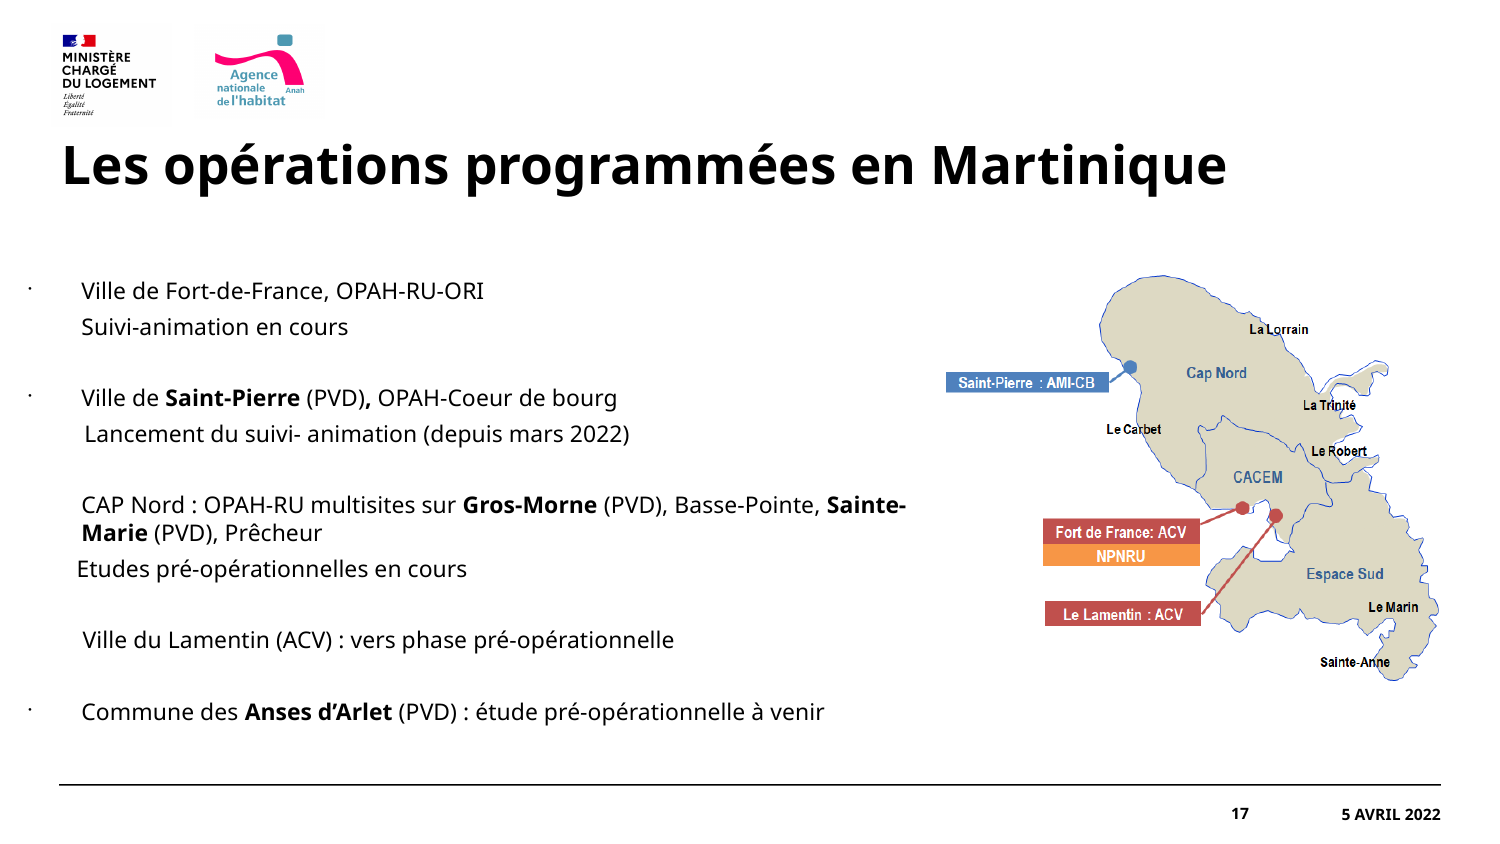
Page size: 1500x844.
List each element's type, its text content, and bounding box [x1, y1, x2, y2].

picture [51, 23, 172, 127]
picture [194, 24, 325, 119]
picture [933, 247, 1453, 709]
title Les opérations programmées en Martinique [61, 138, 1444, 248]
list Ville de Fort-de-France, OPAH-RU-ORI Suivi-animation en cours Ville de Saint-Pierre (PVD), OPAH-Coeur de bourg Lancement du suivi- animation (depuis mars 2022) CAP Nord : OPAH-RU multisites sur Gros-Morne (PVD), Basse-Pointe, Sainte-Marie (PVD), Prêcheur Etudes pré-opérationnelles en cours Ville du Lamentin (ACV) : vers phase pré-opérationnelle Commune des Anses d’Arlet (PVD) : étude pré-opérationnelle à venir [10, 248, 933, 420]
slide_number 5 avril 2022 [1249, 784, 1441, 844]
slide_number <numéro> [1027, 784, 1249, 844]
